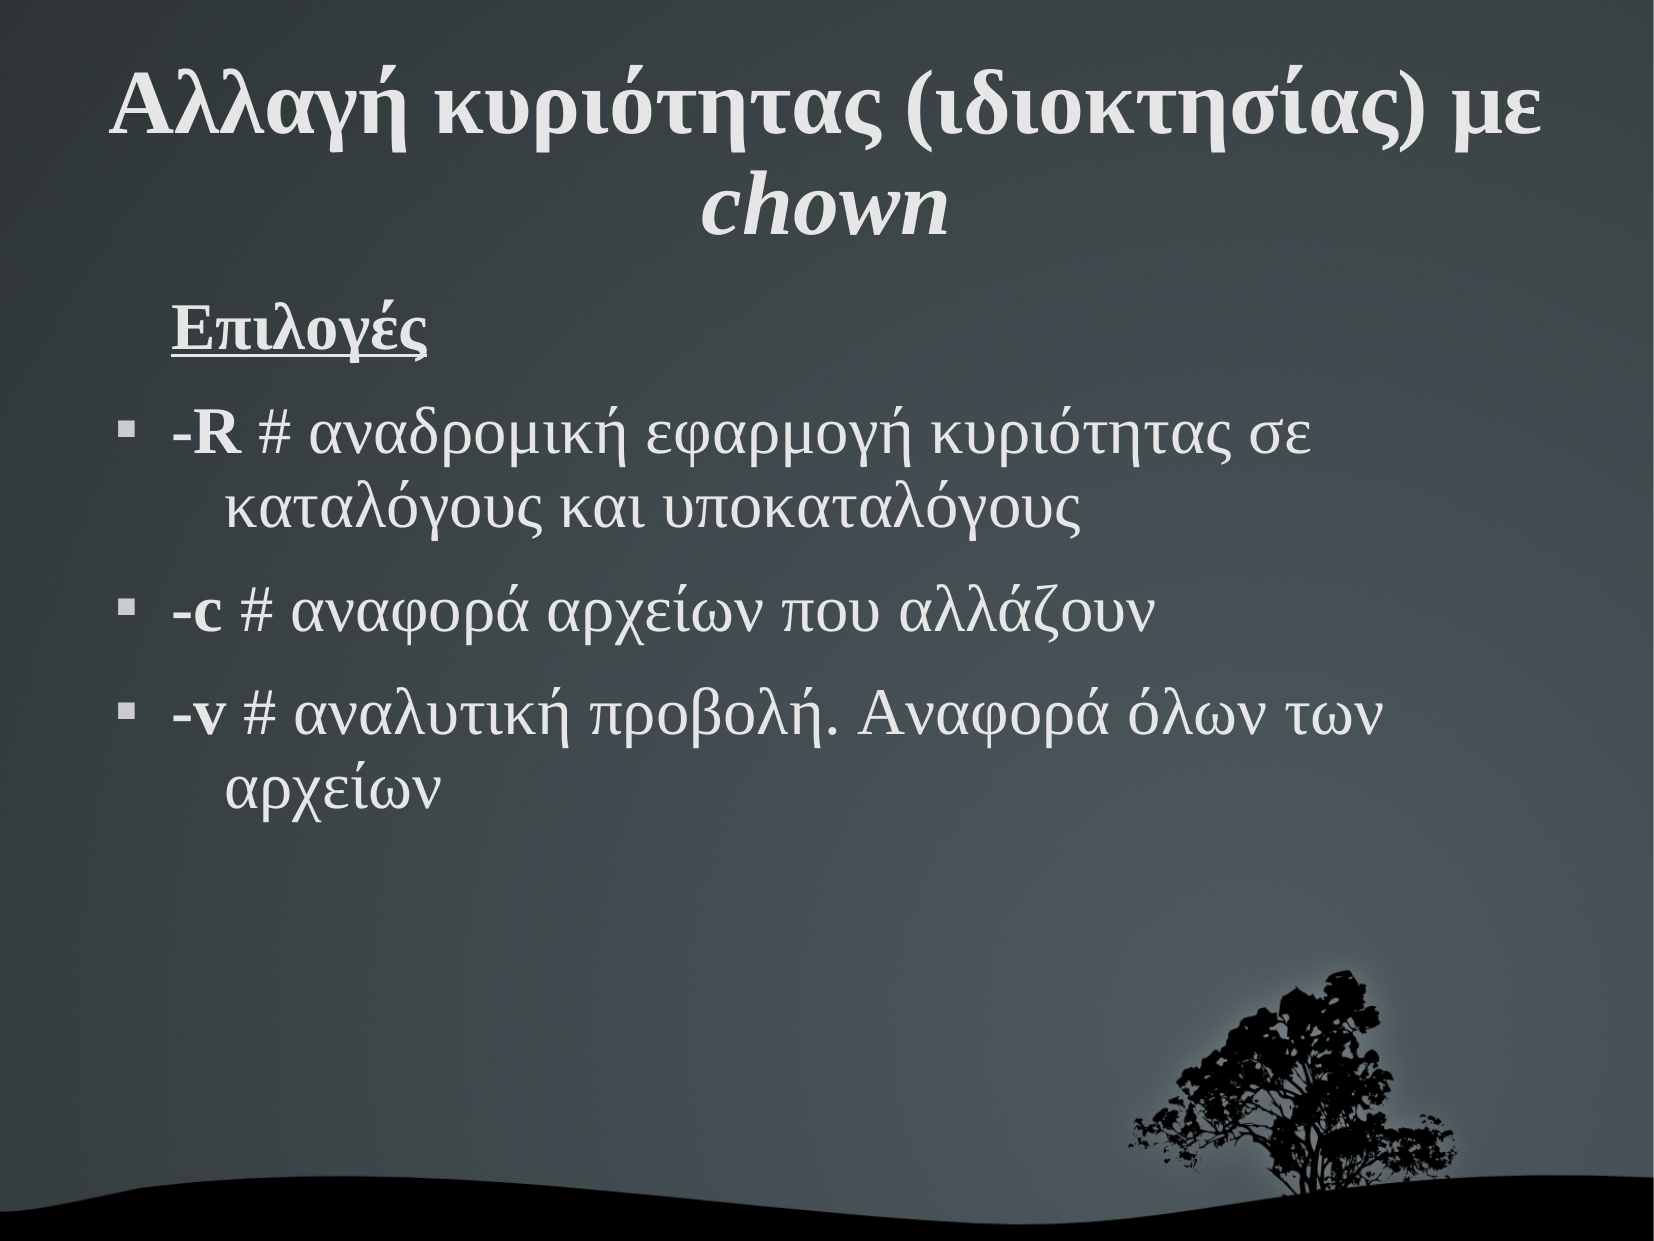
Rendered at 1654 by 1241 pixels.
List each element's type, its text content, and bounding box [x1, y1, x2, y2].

picture [0, 0, 1654, 1241]
list Επιλογές -R # αναδρομική εφαρμογή κυριότητας σε καταλόγους και υποκαταλόγους -c # αναφορά αρχείων που αλλάζουν -v # αναλυτική προβολή. Αναφορά όλων των αρχείων [82, 290, 1571, 1109]
title Αλλαγή κυριότητας (ιδιοκτησίας) με chown [82, 33, 1571, 273]
